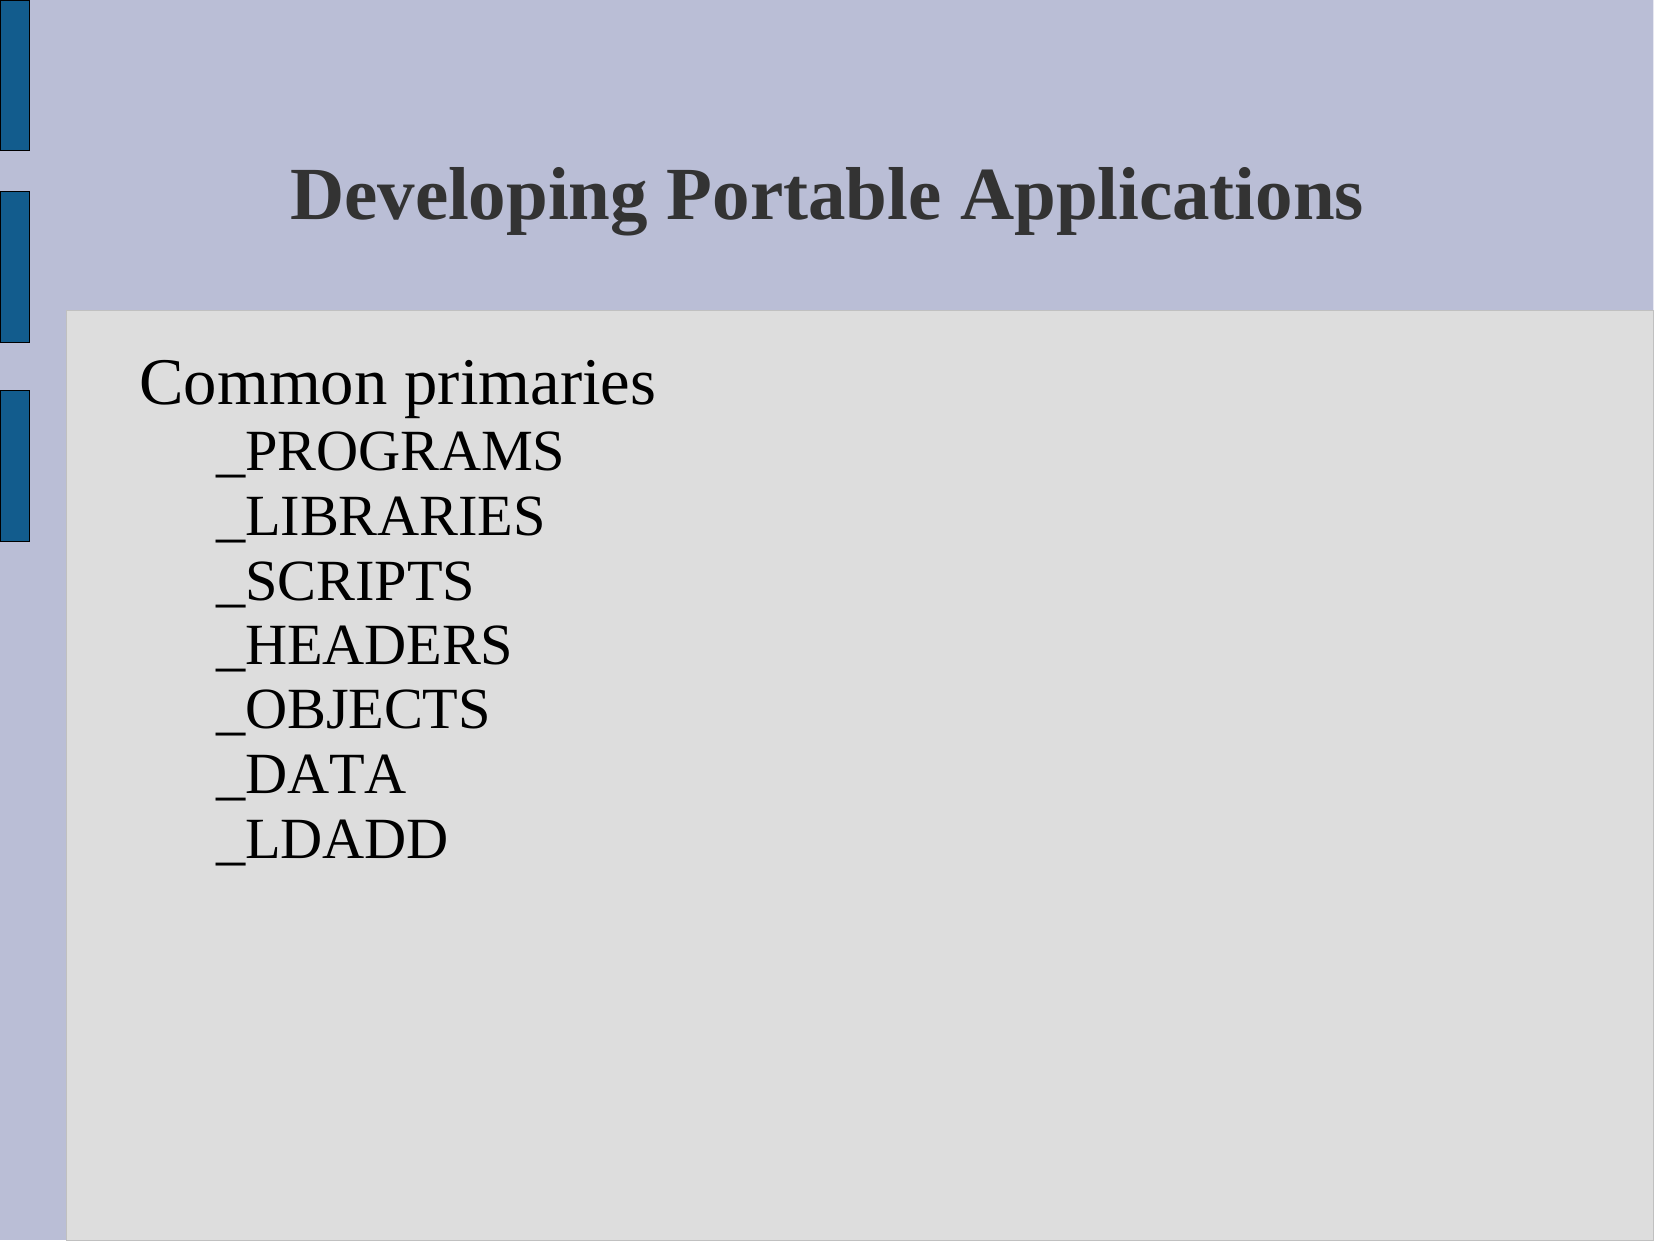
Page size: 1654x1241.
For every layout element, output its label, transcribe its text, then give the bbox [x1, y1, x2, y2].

title Developing Portable Applications [121, 91, 1534, 299]
list Common primaries _PROGRAMS _LIBRARIES _SCRIPTS _HEADERS _OBJECTS _DATA _LDADD [121, 344, 1534, 1127]
